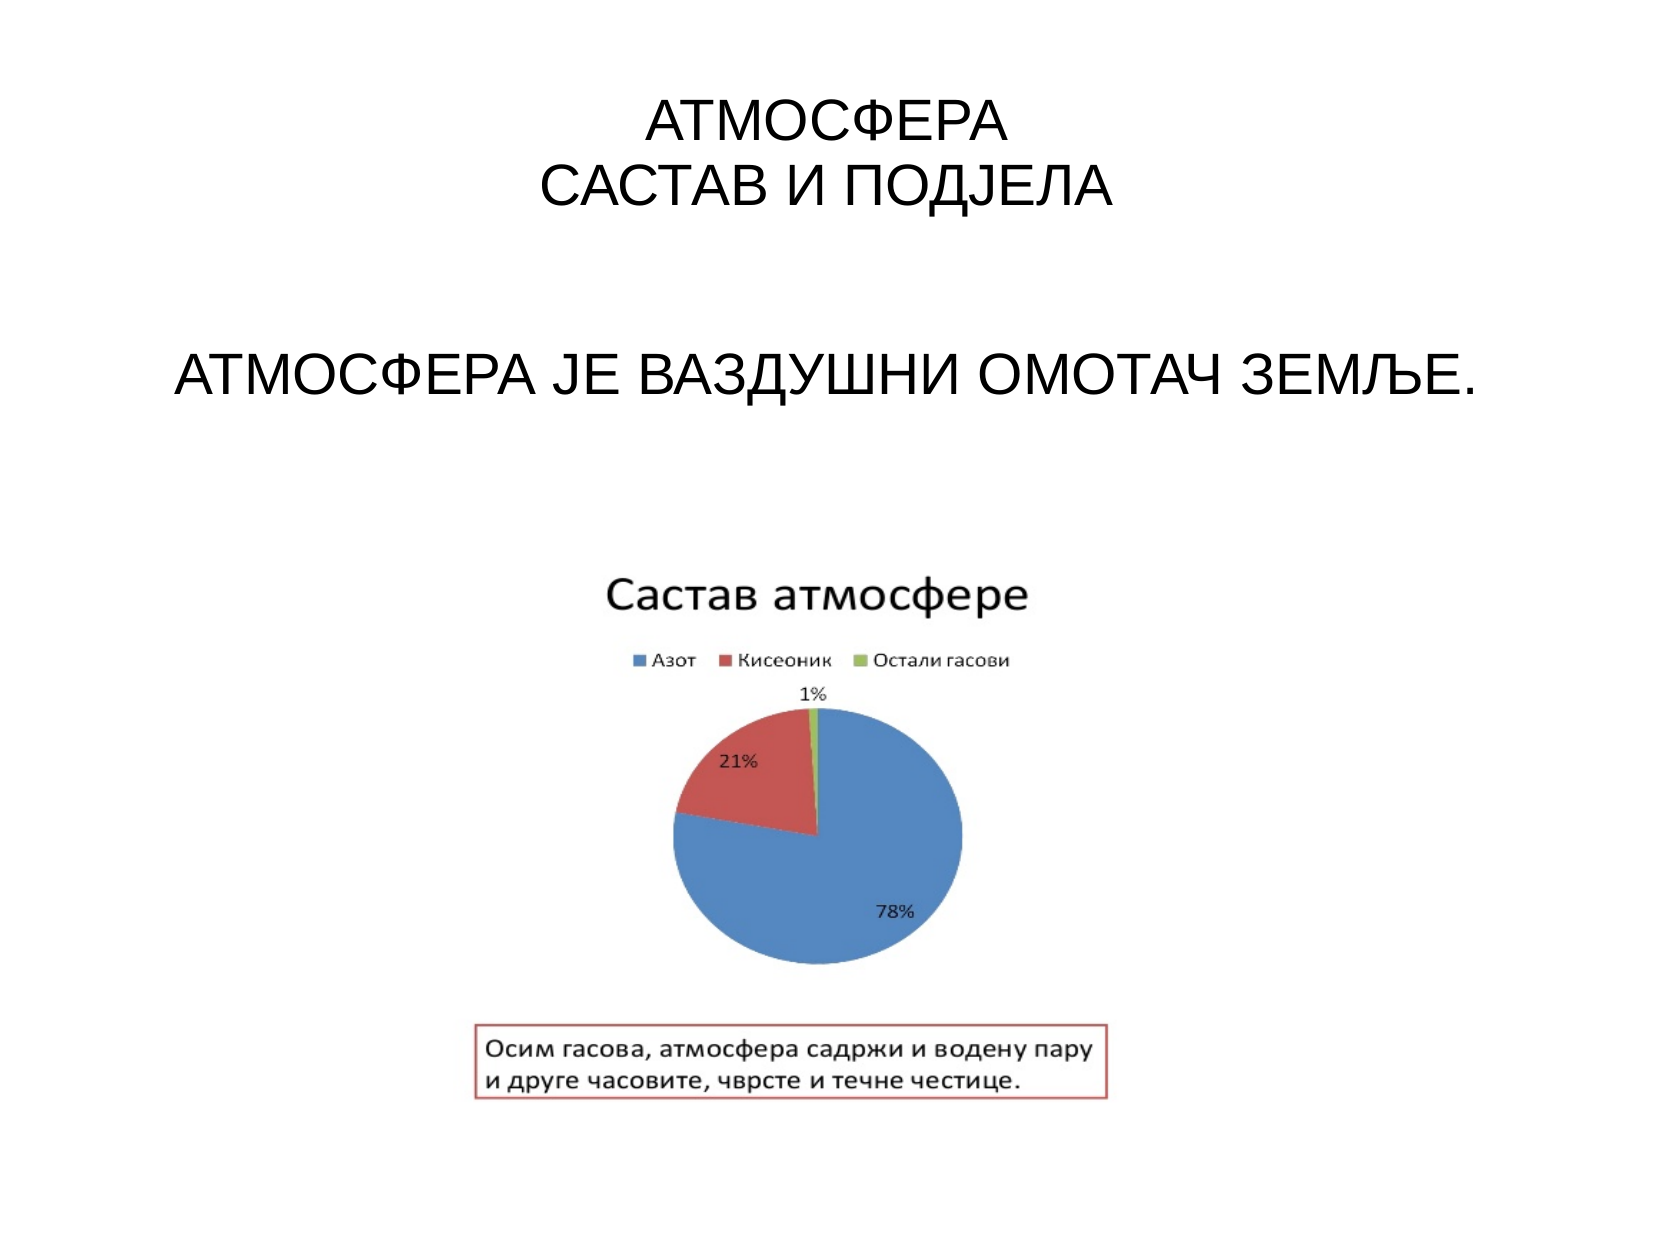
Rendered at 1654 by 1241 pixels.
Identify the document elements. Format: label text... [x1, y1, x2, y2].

picture [362, 515, 1274, 1121]
subtitle АТМОСФЕРА ЈЕ ВАЗДУШНИ ОМОТАЧ ЗЕМЉЕ. [82, 290, 1571, 1109]
title АТМОСФЕРА САСТАВ И ПОДЈЕЛА [82, 49, 1571, 257]
